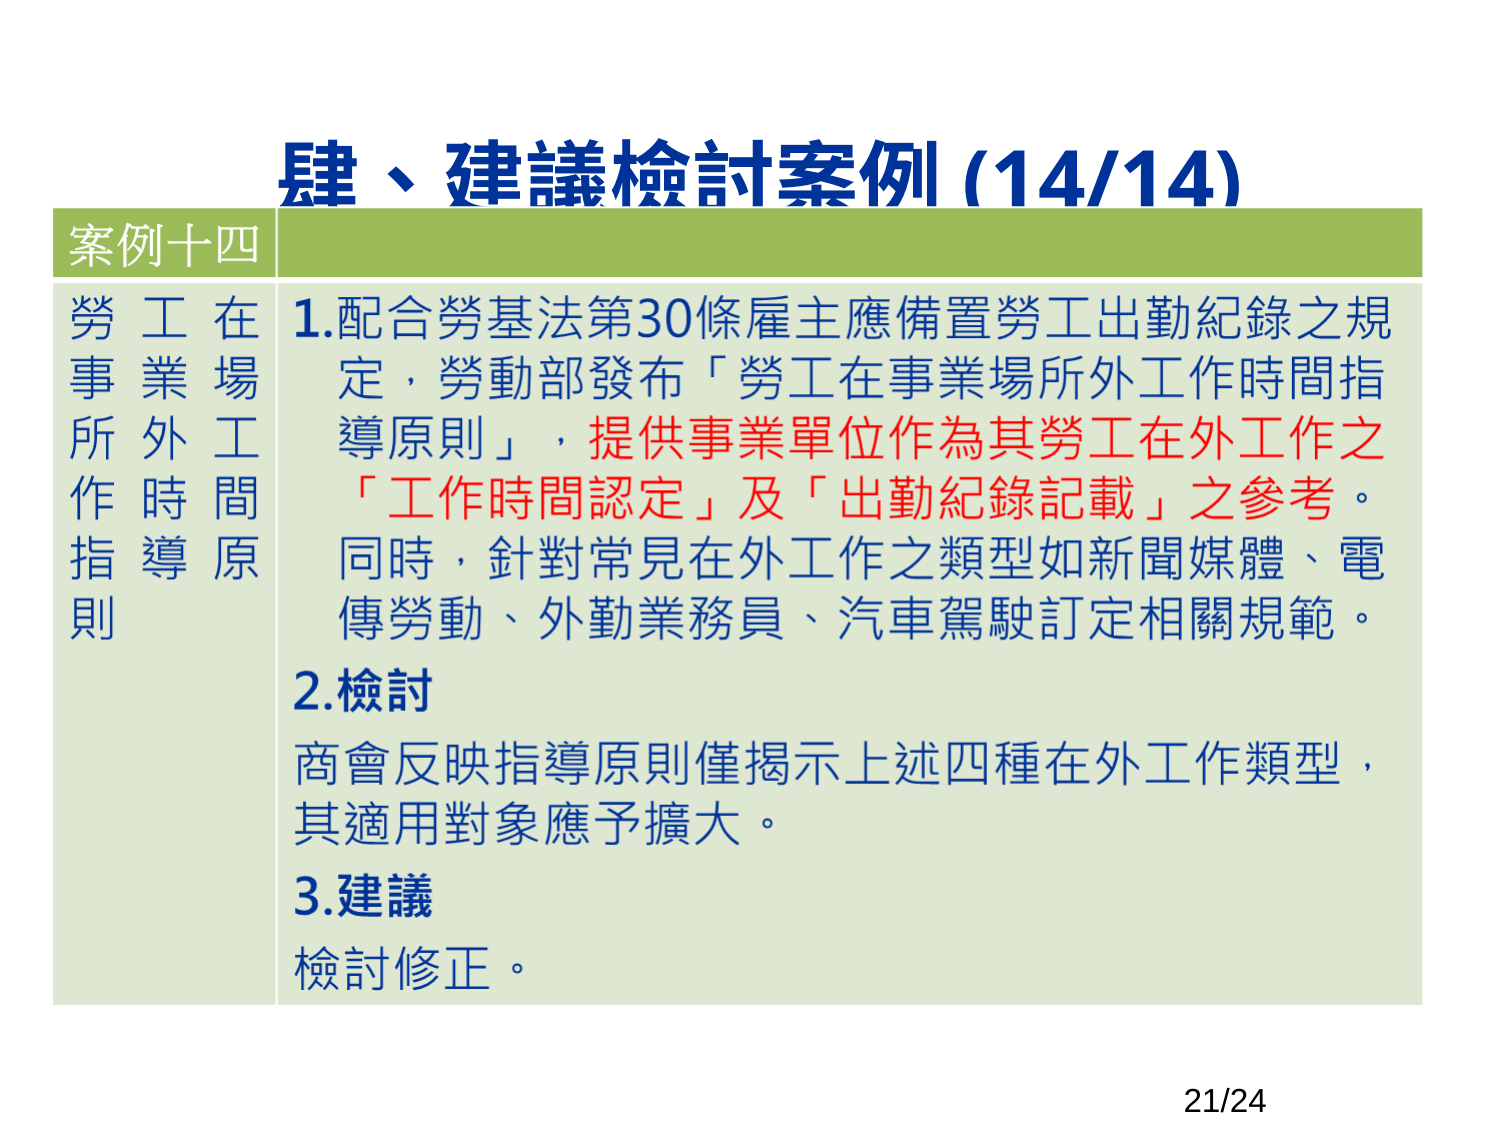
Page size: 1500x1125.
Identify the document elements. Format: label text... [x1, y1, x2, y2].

picture [52, 200, 1424, 1031]
text_box 肆、建議檢討案例(14/14) [9, 19, 1500, 152]
